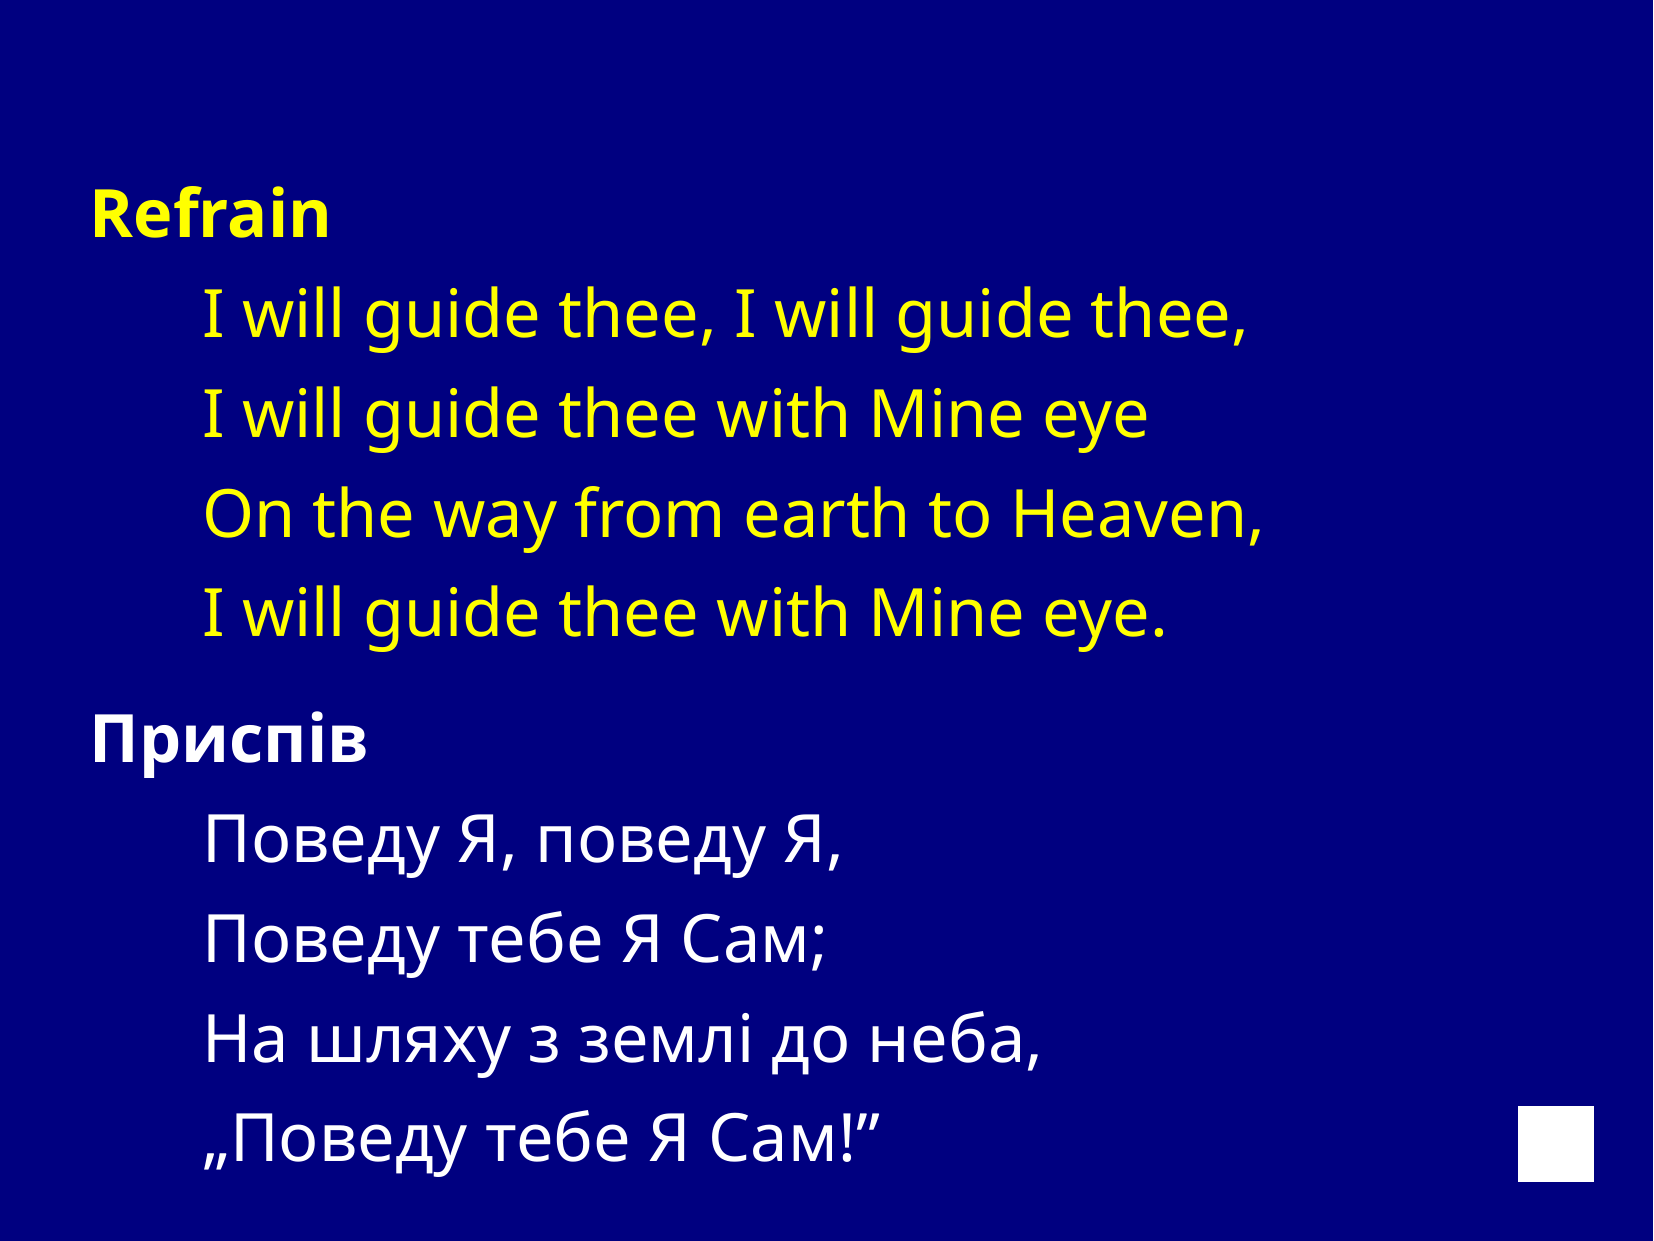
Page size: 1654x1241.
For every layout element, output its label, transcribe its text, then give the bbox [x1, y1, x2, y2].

text_box [1518, 1106, 1594, 1182]
text_box Refrain I will guide thee, I will guide thee, I will guide thee with Mine eye On the way from earth to Heaven, I will guide thee with Mine eye. [75, 150, 1576, 638]
text_box Приспів Поведу Я, поведу Я, Поведу тебе Я Сам; На шляху з землі до неба, „Поведу тебе Я Сам!” [75, 675, 1576, 1163]
